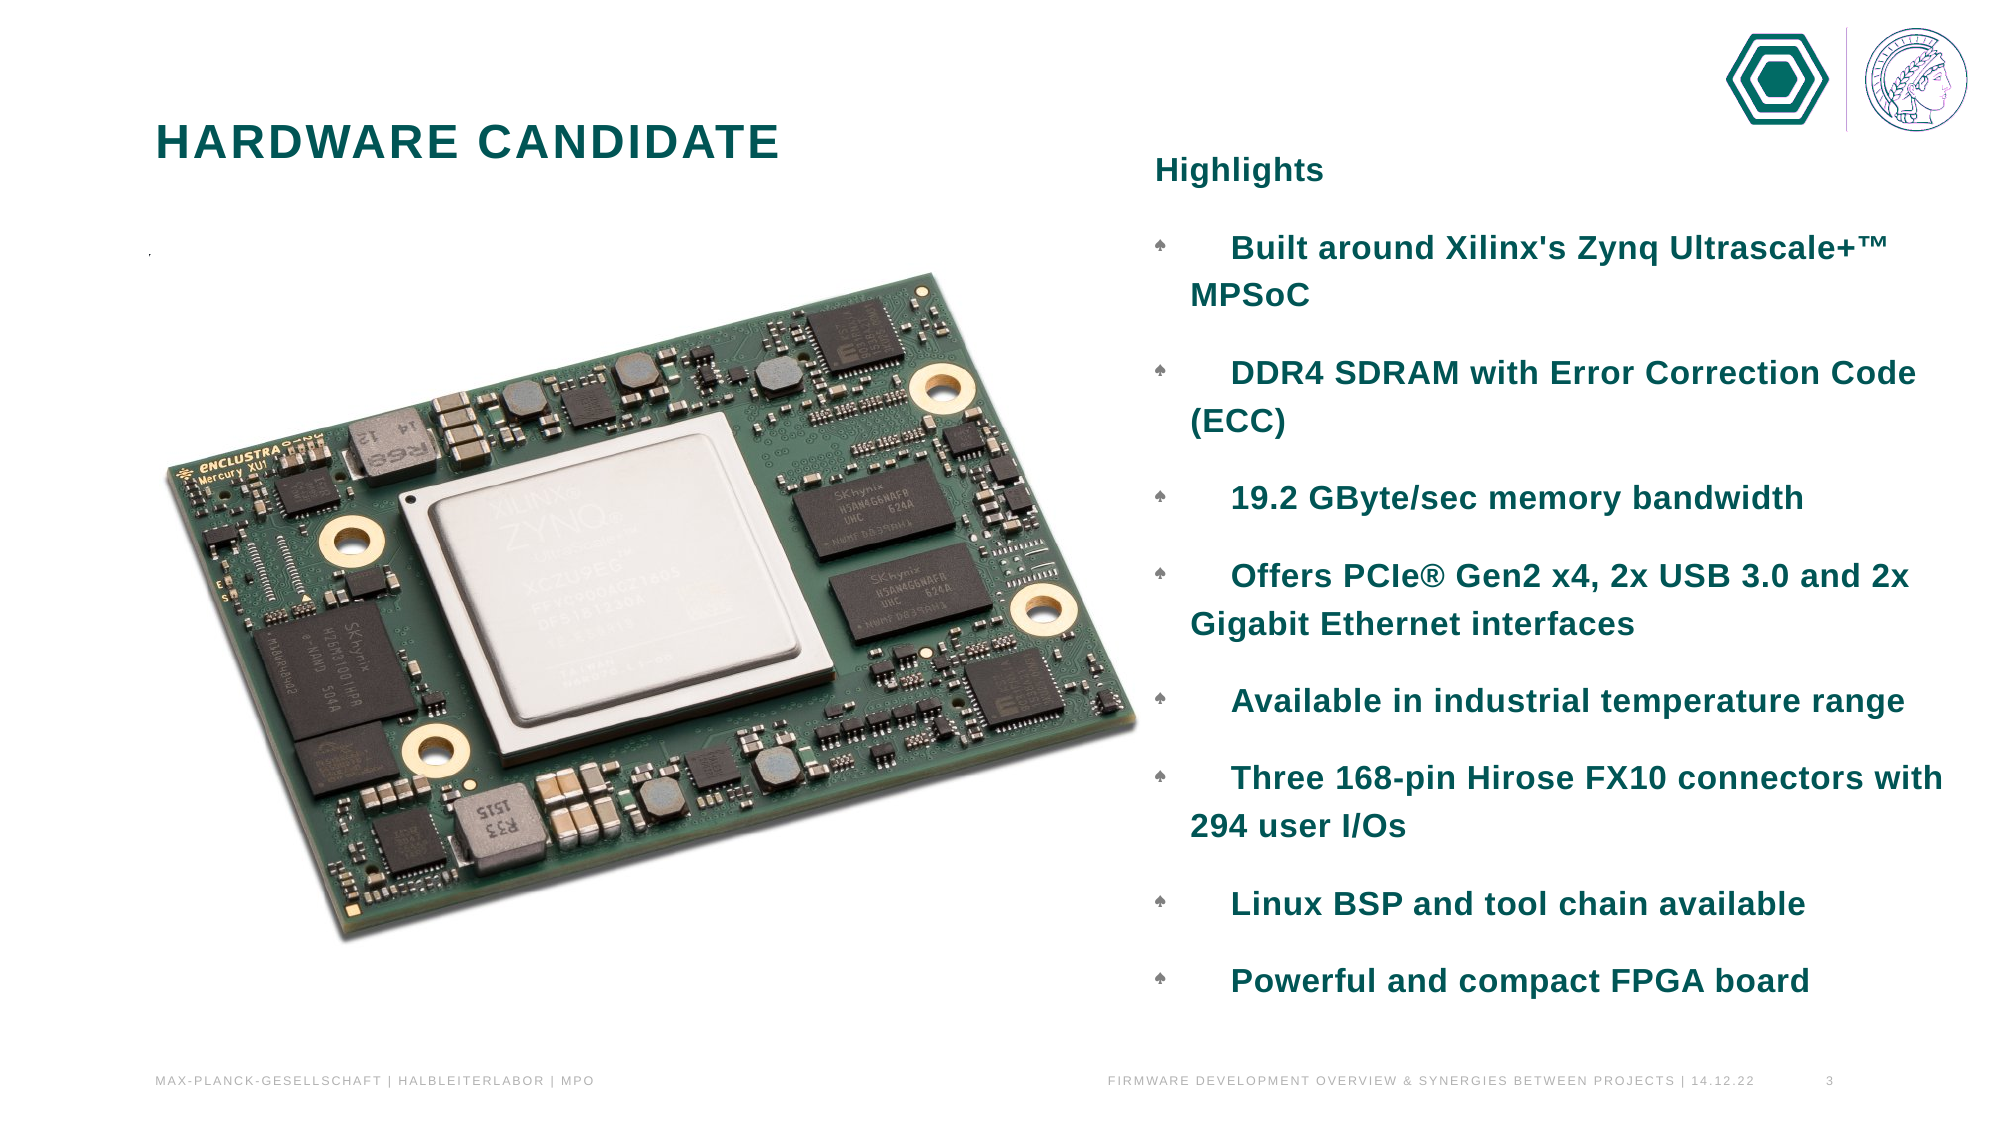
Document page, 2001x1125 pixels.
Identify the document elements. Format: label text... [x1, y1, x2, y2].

text_box Highlights Built around Xilinx's Zynq Ultrascale+™ MPSoC DDR4 SDRAM with Error Correction Code (ECC) 19.2 GByte/sec memory bandwidth Offers PCIe® Gen2 x4, 2x USB 3.0 and 2x Gigabit Ethernet interfaces Available in industrial temperature range Three 168-pin Hirose FX10 connectors with 294 user I/Os Linux BSP and tool chain available Powerful and compact FPGA board [1155, 140, 2000, 1048]
title Hardware candidate [155, 113, 1426, 196]
picture [1709, 10, 1986, 140]
picture [149, 254, 1141, 950]
